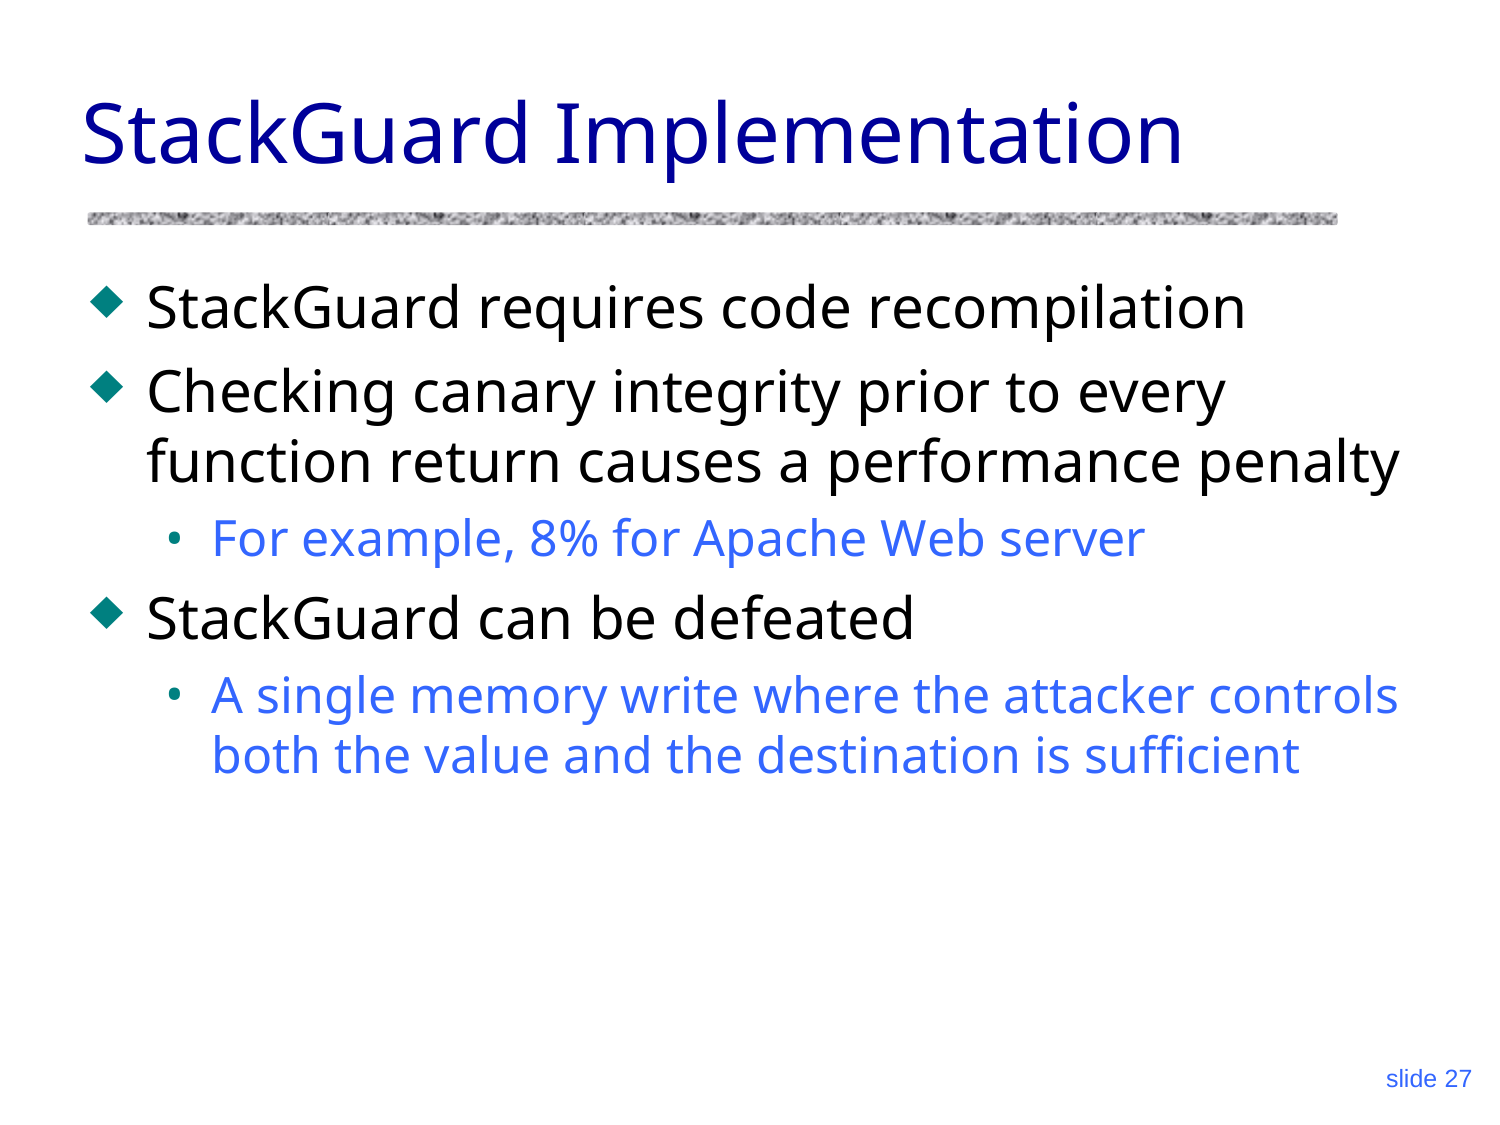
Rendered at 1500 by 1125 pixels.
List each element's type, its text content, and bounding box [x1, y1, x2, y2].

list StackGuard requires code recompilation Checking canary integrity prior to every function return causes a performance penalty For example, 8% for Apache Web server StackGuard can be defeated A single memory write where the attacker controls both the value and the destination is sufficient [74, 262, 1417, 994]
title StackGuard Implementation [66, 37, 1342, 188]
picture [87, 212, 1338, 226]
text_box slide <number> [1174, 1025, 1488, 1101]
